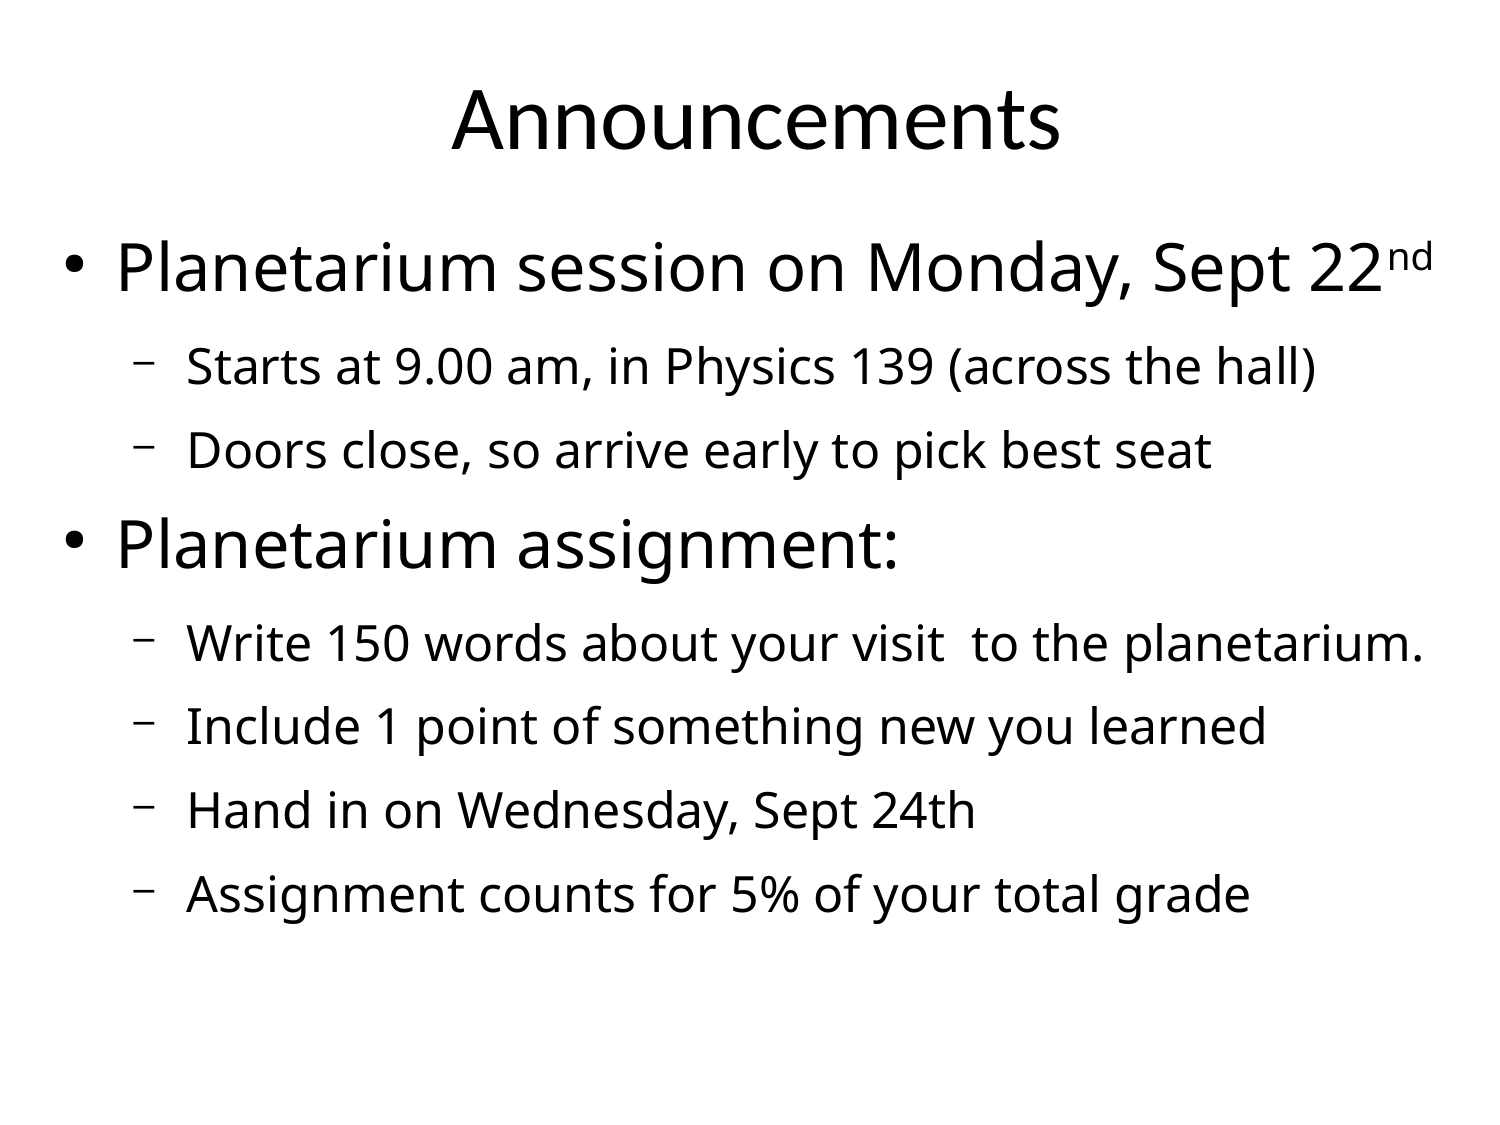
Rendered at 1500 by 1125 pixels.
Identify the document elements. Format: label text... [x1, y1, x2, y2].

list Planetarium session on Monday, Sept 22nd Starts at 9.00 am, in Physics 139 (across the hall) Doors close, so arrive early to pick best seat Planetarium assignment: Write 150 words about your visit to the planetarium. Include 1 point of something new you learned Hand in on Wednesday, Sept 24th Assignment counts for 5% of your total grade [45, 224, 1471, 1066]
title Announcements [45, 29, 1471, 196]
